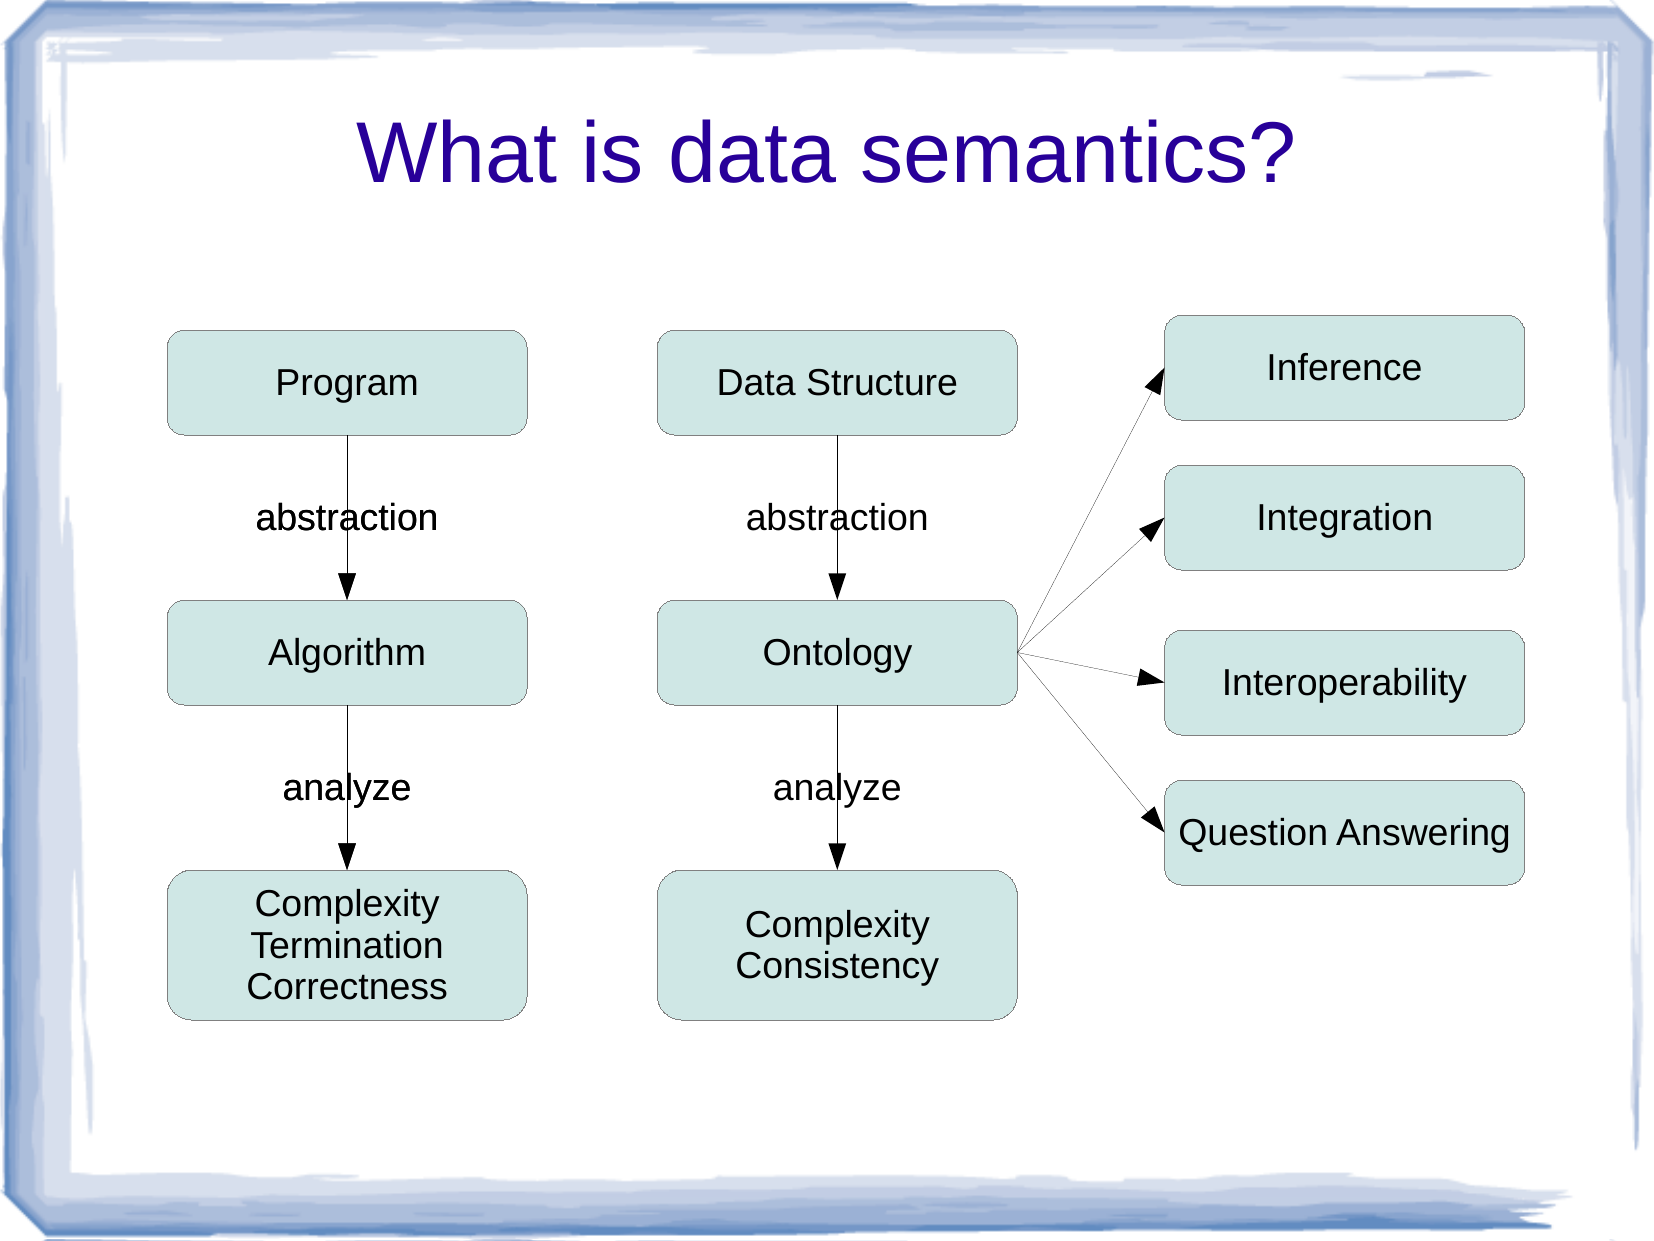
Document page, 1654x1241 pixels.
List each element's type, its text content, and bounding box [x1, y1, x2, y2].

text_box Complexity Consistency [657, 870, 1018, 1021]
text_box Question Answering [1164, 780, 1525, 886]
text_box Algorithm [167, 600, 528, 706]
title What is data semantics? [82, 49, 1571, 257]
text_box Program [167, 330, 528, 436]
text_box Ontology [657, 600, 1018, 706]
text_box Data Structure [657, 330, 1018, 436]
text_box Integration [1164, 465, 1525, 571]
picture [0, 0, 1654, 1241]
text_box Inference [1164, 315, 1525, 421]
text_box Complexity Termination Correctness [167, 870, 528, 1021]
text_box Interoperability [1164, 630, 1525, 736]
